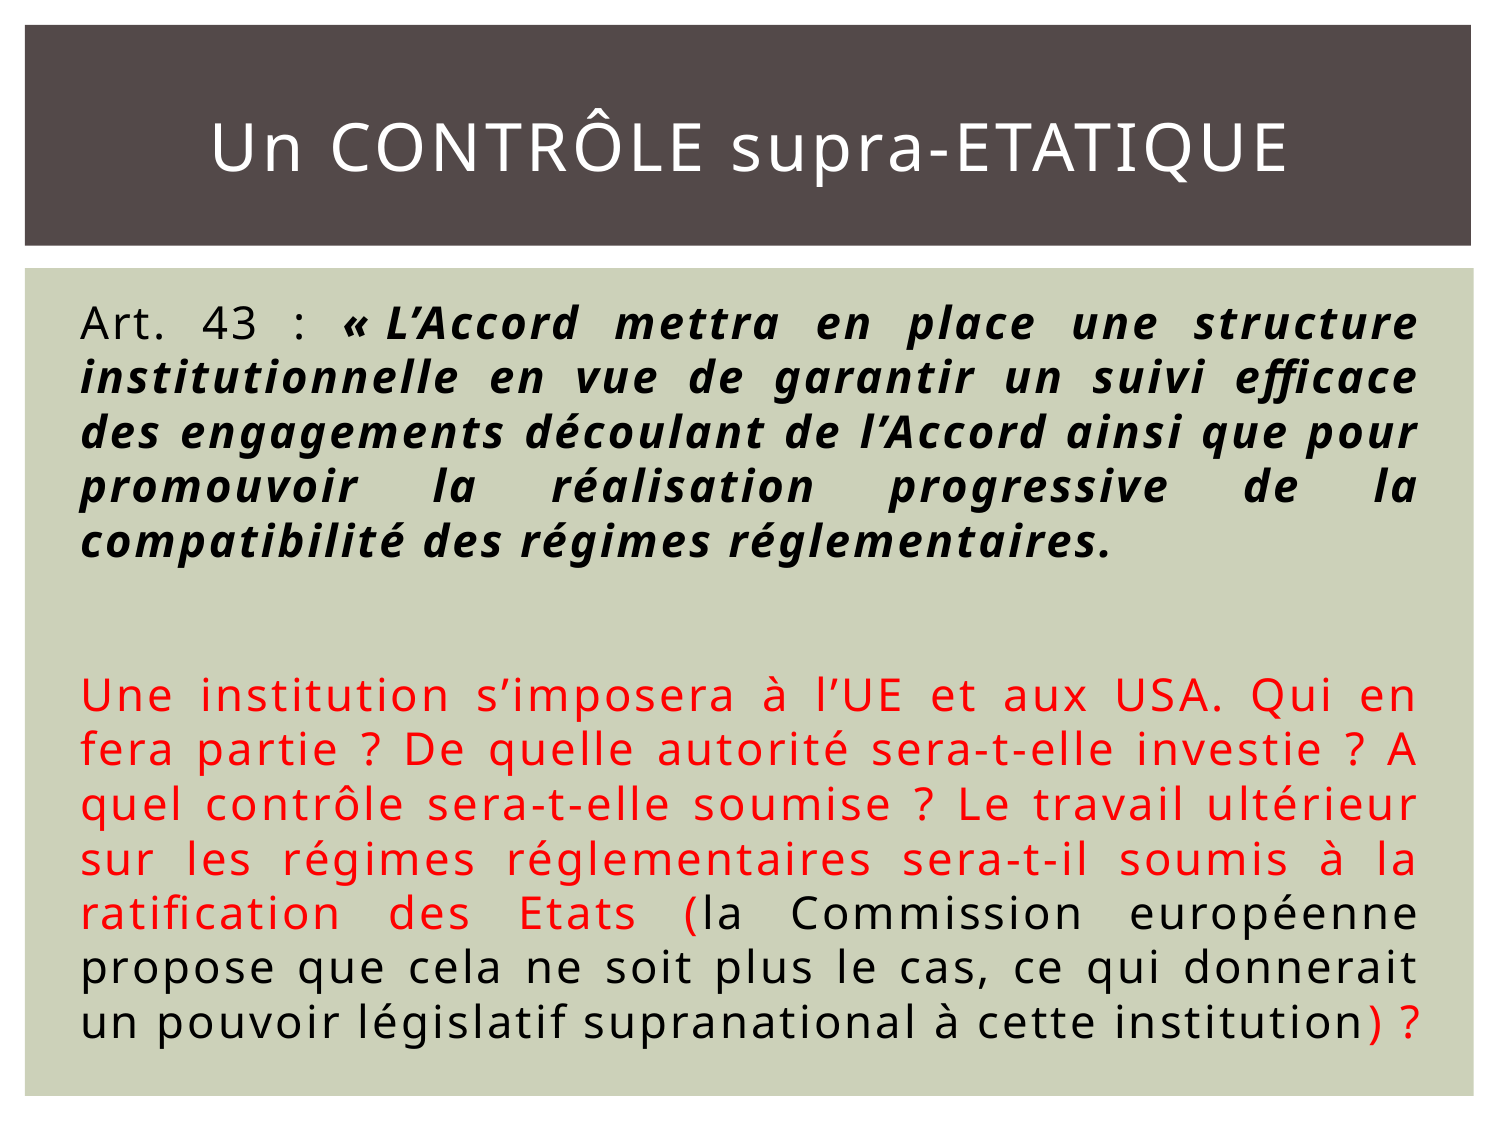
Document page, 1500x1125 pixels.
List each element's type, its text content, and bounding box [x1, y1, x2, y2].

list Art. 43 : « L’Accord mettra en place une structure institutionnelle en vue de garantir un suivi efficace des engagements découlant de l’Accord ainsi que pour promouvoir la réalisation progressive de la compatibilité des régimes réglementaires. Une institution s’imposera à l’UE et aux USA. Qui en fera partie ? De quelle autorité sera-t-elle investie ? A quel contrôle sera-t-elle soumise ? Le travail ultérieur sur les régimes réglementaires sera-t-il soumis à la ratification des Etats (la Commission européenne propose que cela ne soit plus le cas, ce qui donnerait un pouvoir législatif supranational à cette institution) ? [58, 286, 1438, 1070]
title Un CONTRÔLE supra-ETATIQUE [62, 58, 1438, 232]
